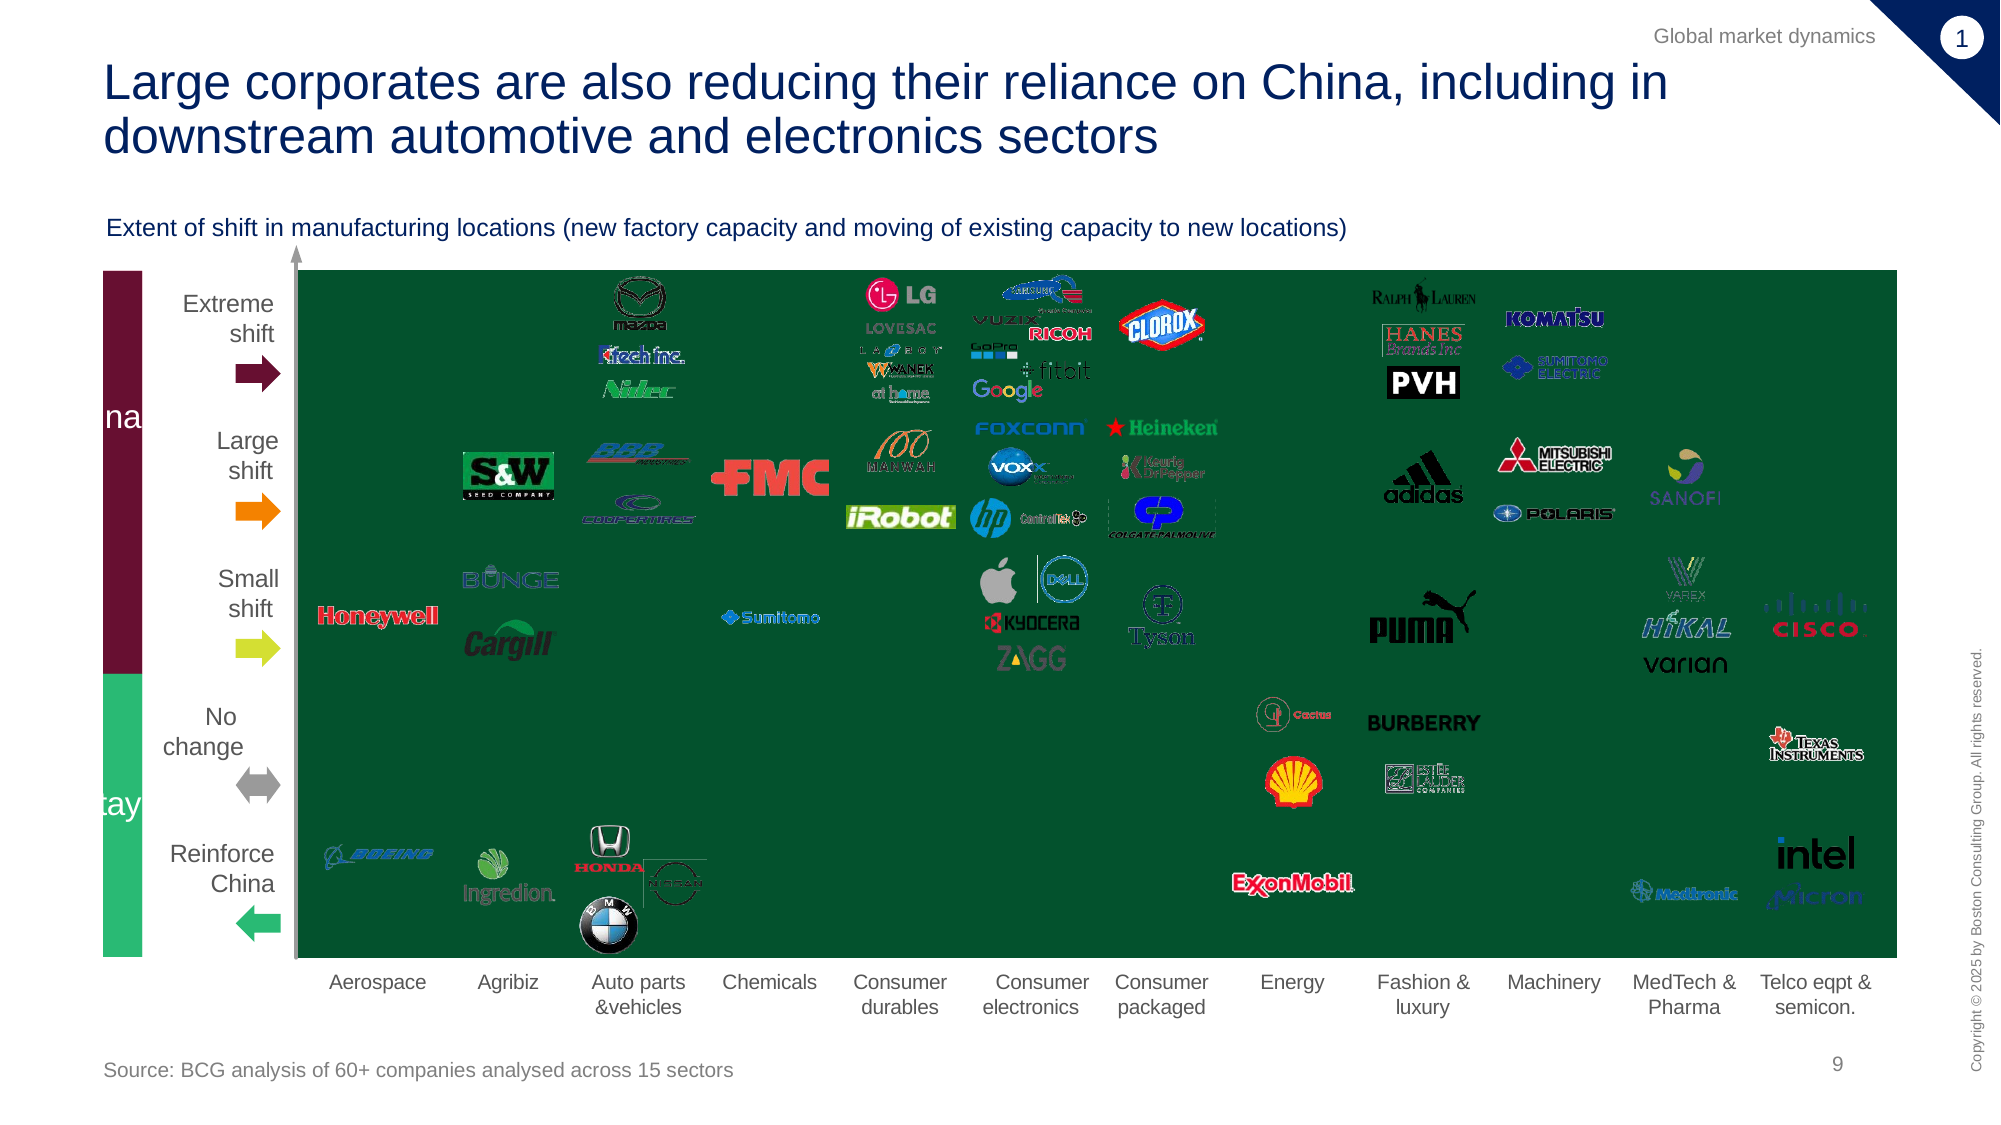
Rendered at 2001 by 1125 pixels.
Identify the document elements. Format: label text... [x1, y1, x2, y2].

picture [1499, 305, 1610, 334]
text_box [1869, 0, 2000, 126]
text_box Global market dynamics [1653, 14, 1892, 56]
text_box Chemicals [712, 968, 828, 994]
picture [975, 418, 1088, 435]
text_box [103, 270, 143, 957]
text_box Machinery [1496, 968, 1613, 994]
picture [464, 619, 557, 661]
table_cell [298, 407, 1897, 545]
picture [1497, 350, 1612, 384]
picture [1665, 557, 1705, 602]
picture [454, 561, 563, 593]
picture [997, 645, 1066, 671]
picture [1382, 324, 1465, 357]
text_box Auto parts &vehicles [581, 968, 698, 1020]
text_box [235, 492, 281, 531]
text_box Consumer durables [842, 968, 959, 1020]
picture [997, 498, 1011, 511]
picture [1225, 866, 1360, 902]
text_box Reinforce China [169, 835, 281, 900]
picture [987, 510, 1007, 538]
picture [970, 498, 992, 527]
picture [602, 375, 676, 402]
picture [1260, 754, 1326, 809]
table_cell [298, 545, 1897, 683]
text_box Small shift [215, 560, 281, 625]
picture [1378, 755, 1468, 800]
picture [316, 600, 439, 633]
picture [1764, 592, 1867, 637]
text_box Source: BCG analysis of 60+ companies analysed across 15 sectors [103, 1059, 1585, 1082]
text_box [235, 766, 281, 804]
picture [1778, 836, 1854, 869]
picture [846, 505, 956, 529]
picture [572, 823, 707, 908]
text_box Stay [101, 781, 142, 850]
picture [1650, 449, 1720, 505]
text_box Consumer electronics [973, 968, 1090, 1020]
picture [1254, 693, 1332, 735]
picture [1037, 555, 1090, 603]
text_box Fashion & luxury [1365, 968, 1482, 1020]
text_box [235, 904, 281, 943]
title Large corporates are also reducing their reliance on China, including in downstream automotive and electronics sectors [103, 55, 1897, 165]
picture [865, 274, 936, 315]
picture [982, 609, 1080, 636]
picture [1387, 366, 1460, 399]
text_box [235, 354, 281, 393]
picture [585, 434, 693, 470]
text_box Consumer packaged [1104, 968, 1220, 1020]
picture [973, 554, 1024, 606]
picture [1119, 451, 1205, 485]
picture [970, 340, 1092, 403]
picture [463, 452, 554, 500]
picture [1122, 579, 1202, 654]
picture [1108, 496, 1216, 538]
picture [1490, 498, 1618, 526]
table_header [298, 270, 1897, 407]
text_box MedTech & Pharma [1627, 968, 1743, 1020]
picture [582, 492, 696, 530]
picture [452, 844, 565, 908]
picture [861, 425, 941, 481]
text_box Exit China [101, 394, 142, 551]
picture [1016, 508, 1090, 528]
picture [856, 339, 945, 357]
picture [1638, 608, 1732, 643]
picture [1370, 590, 1476, 643]
picture [1119, 299, 1205, 351]
picture [320, 841, 436, 871]
text_box [235, 629, 281, 668]
table_cell [298, 683, 1897, 820]
picture [579, 896, 638, 954]
picture [607, 272, 671, 331]
picture [1000, 527, 1011, 538]
picture [1764, 721, 1867, 772]
picture [864, 358, 937, 380]
picture [1630, 878, 1740, 903]
picture [1366, 710, 1481, 736]
picture [970, 525, 983, 538]
picture [1643, 657, 1727, 673]
table_cell [298, 820, 1897, 958]
text_box Aerospace [319, 968, 436, 994]
picture [863, 316, 938, 338]
picture [866, 381, 935, 406]
picture [988, 447, 1074, 486]
text_box Telco eqpt & semicon. [1757, 968, 1874, 1022]
picture [1103, 414, 1221, 440]
text_box Extreme shift [182, 285, 281, 350]
picture [594, 340, 685, 367]
text_box 1 [1940, 15, 1984, 60]
text_box Extent of shift in manufacturing locations (new factory capacity and moving of existing capacity to new locations) [106, 204, 1387, 249]
text_box No change [160, 698, 281, 762]
picture [1383, 449, 1463, 503]
picture [715, 604, 825, 629]
picture [711, 451, 829, 500]
text_box Agribiz [450, 968, 567, 994]
picture [970, 274, 1092, 342]
picture [1495, 431, 1614, 485]
text_box Large shift [214, 422, 281, 487]
picture [1371, 275, 1476, 314]
text_box Energy [1234, 968, 1351, 994]
picture [1766, 880, 1865, 913]
